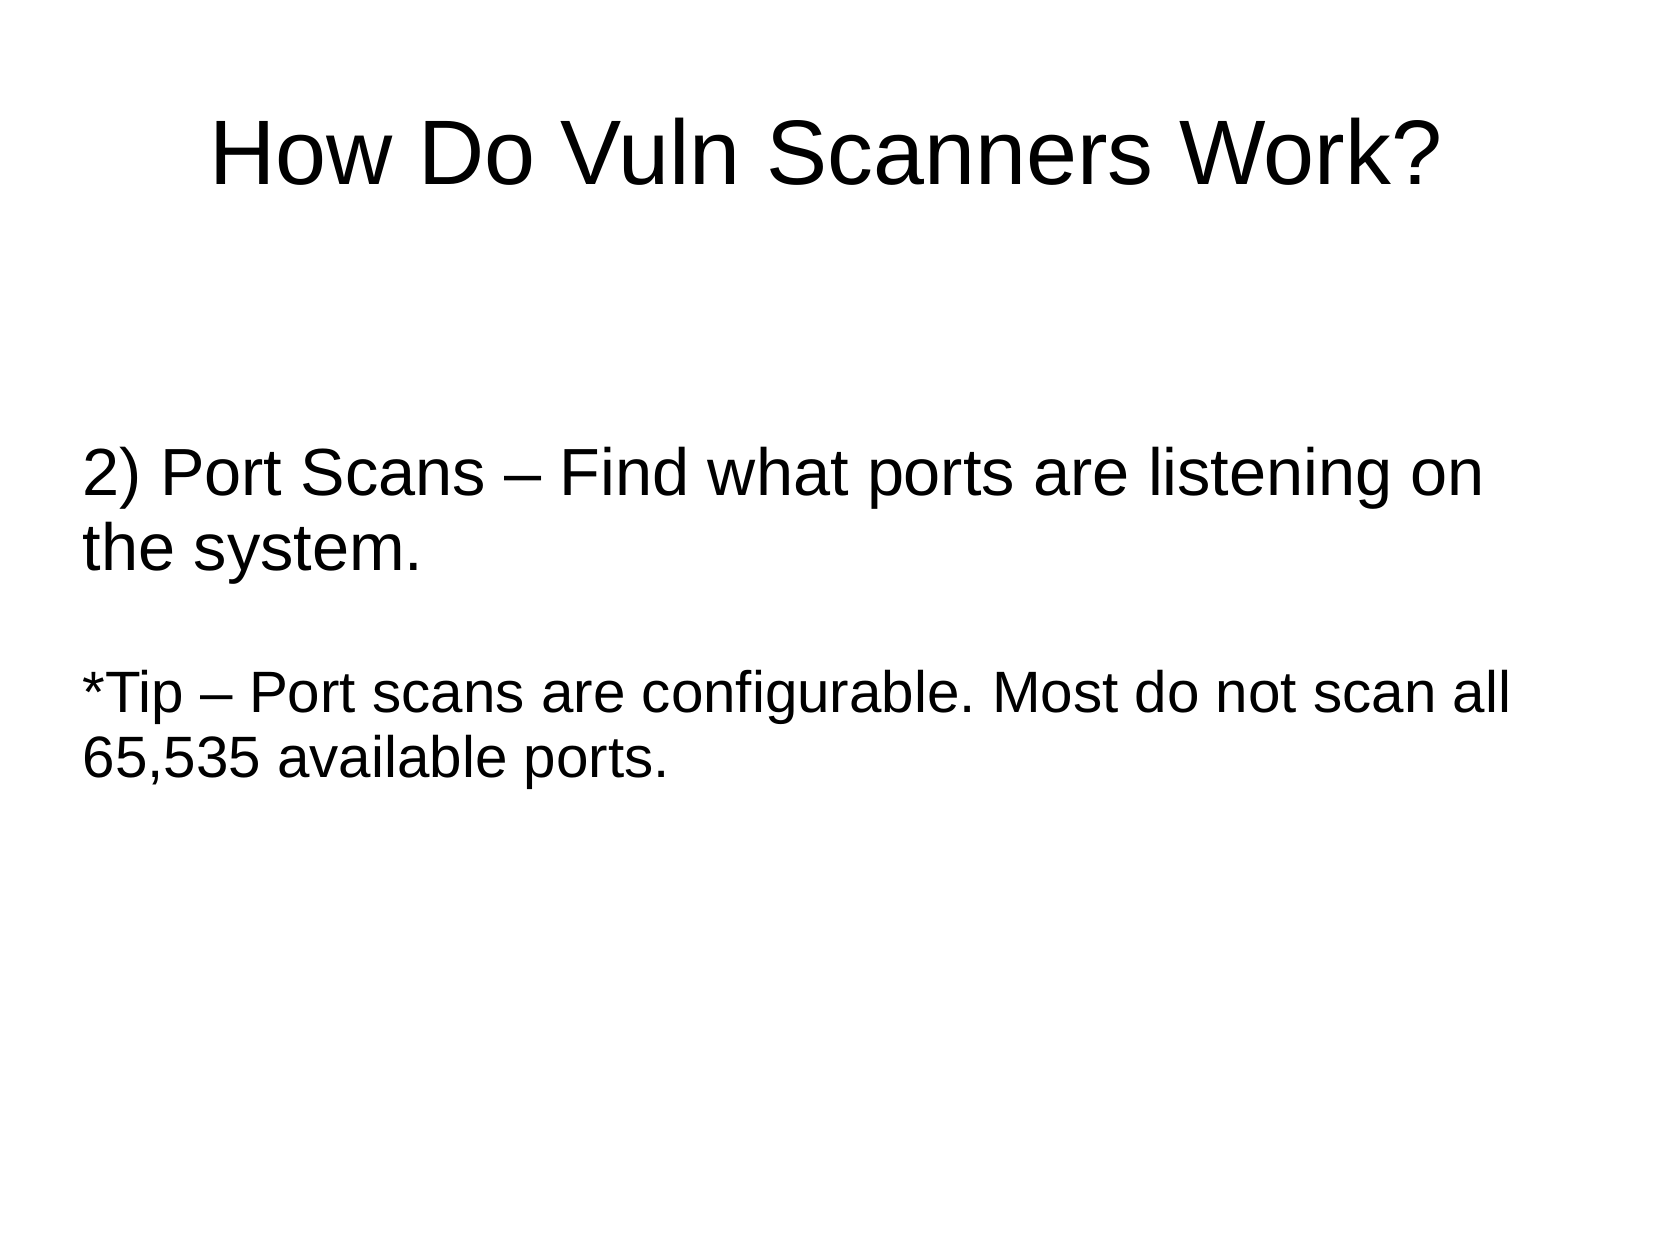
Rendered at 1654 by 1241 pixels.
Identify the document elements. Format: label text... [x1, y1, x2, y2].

subtitle 2) Port Scans – Find what ports are listening on the system. *Tip – Port scans are configurable. Most do not scan all 65,535 available ports. [82, 290, 1538, 1010]
title How Do Vuln Scanners Work? [82, 49, 1571, 257]
